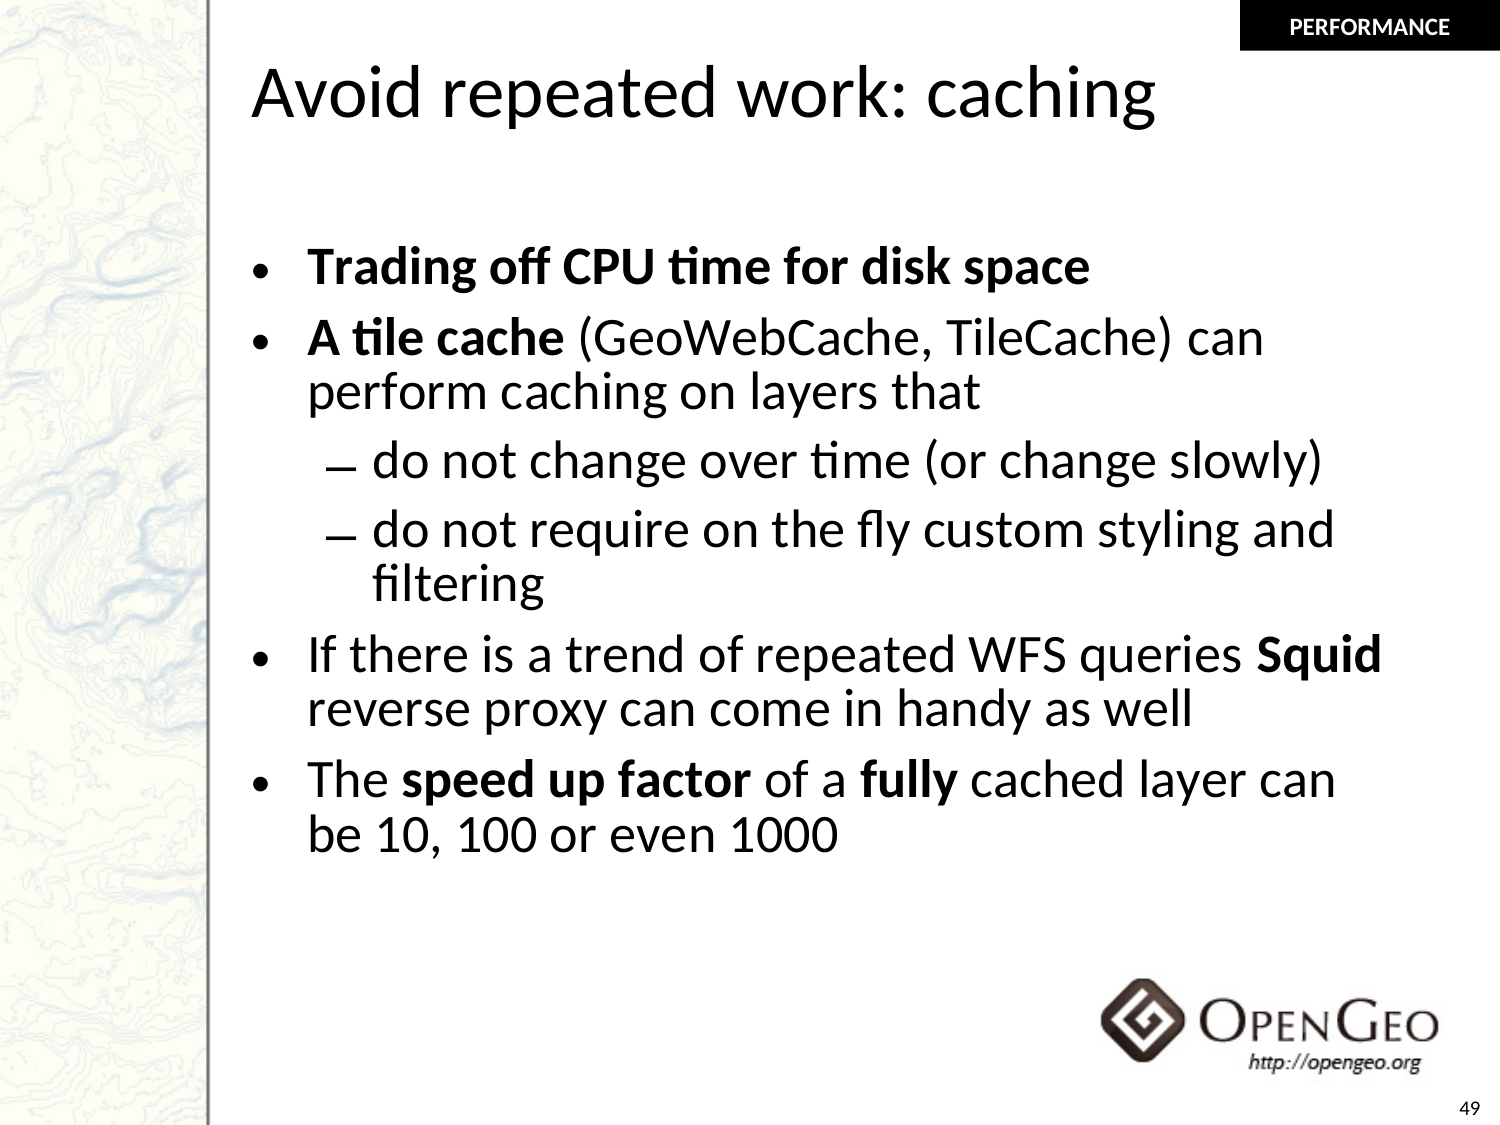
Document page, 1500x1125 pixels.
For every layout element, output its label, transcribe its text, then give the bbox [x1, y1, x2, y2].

list Trading off CPU time for disk space A tile cache (GeoWebCache, TileCache) can perform caching on layers that do not change over time (or change slowly) do not require on the fly custom styling and filtering If there is a trend of repeated WFS queries Squid reverse proxy can come in handy as well The speed up factor of a fully cached layer can be 10, 100 or even 1000 [236, 236, 1418, 1125]
title Avoid repeated work: caching [236, 13, 1426, 185]
picture [0, 0, 1500, 1125]
text_box PERFORMANCE [1240, 0, 1500, 51]
